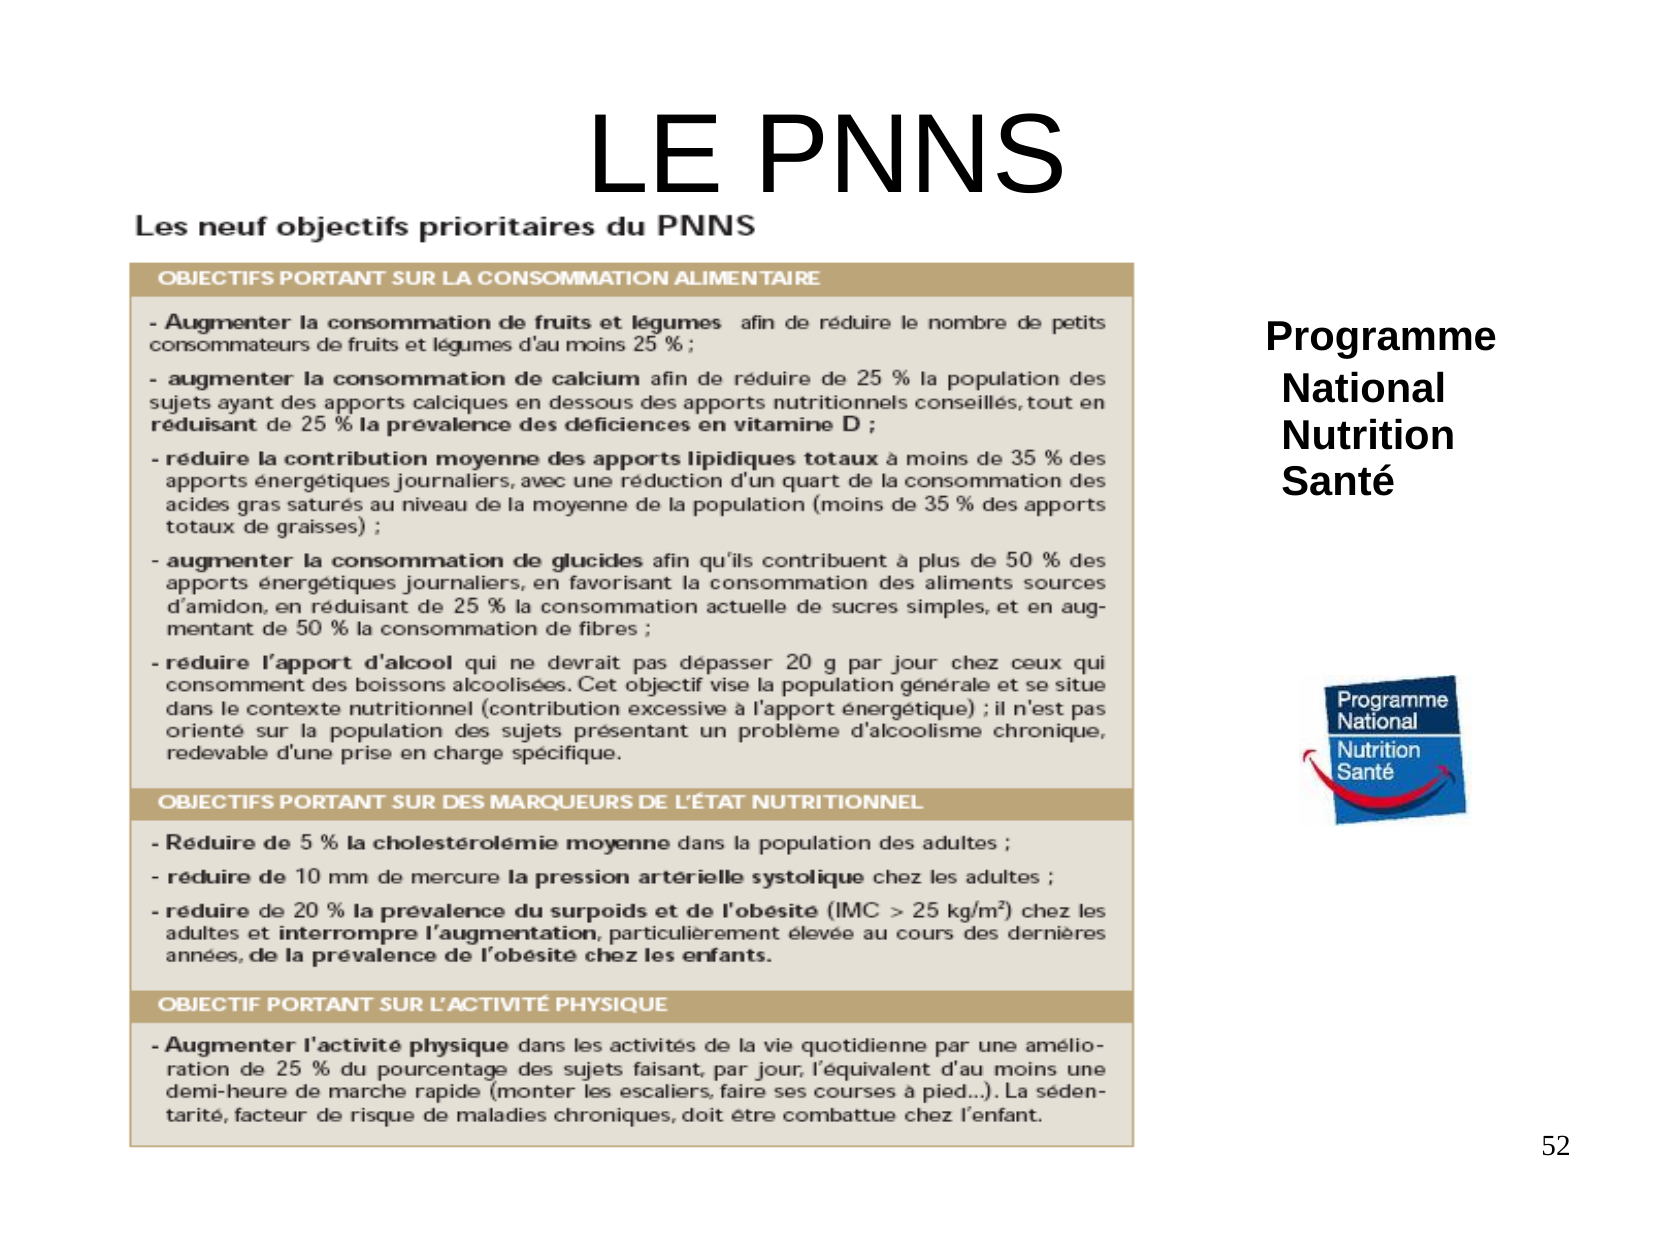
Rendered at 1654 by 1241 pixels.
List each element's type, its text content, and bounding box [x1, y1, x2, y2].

list Programme National Nutrition Santé [1211, 290, 1572, 1094]
title LE PNNS [82, 49, 1571, 257]
picture [1299, 675, 1472, 827]
picture [99, 195, 1211, 1241]
